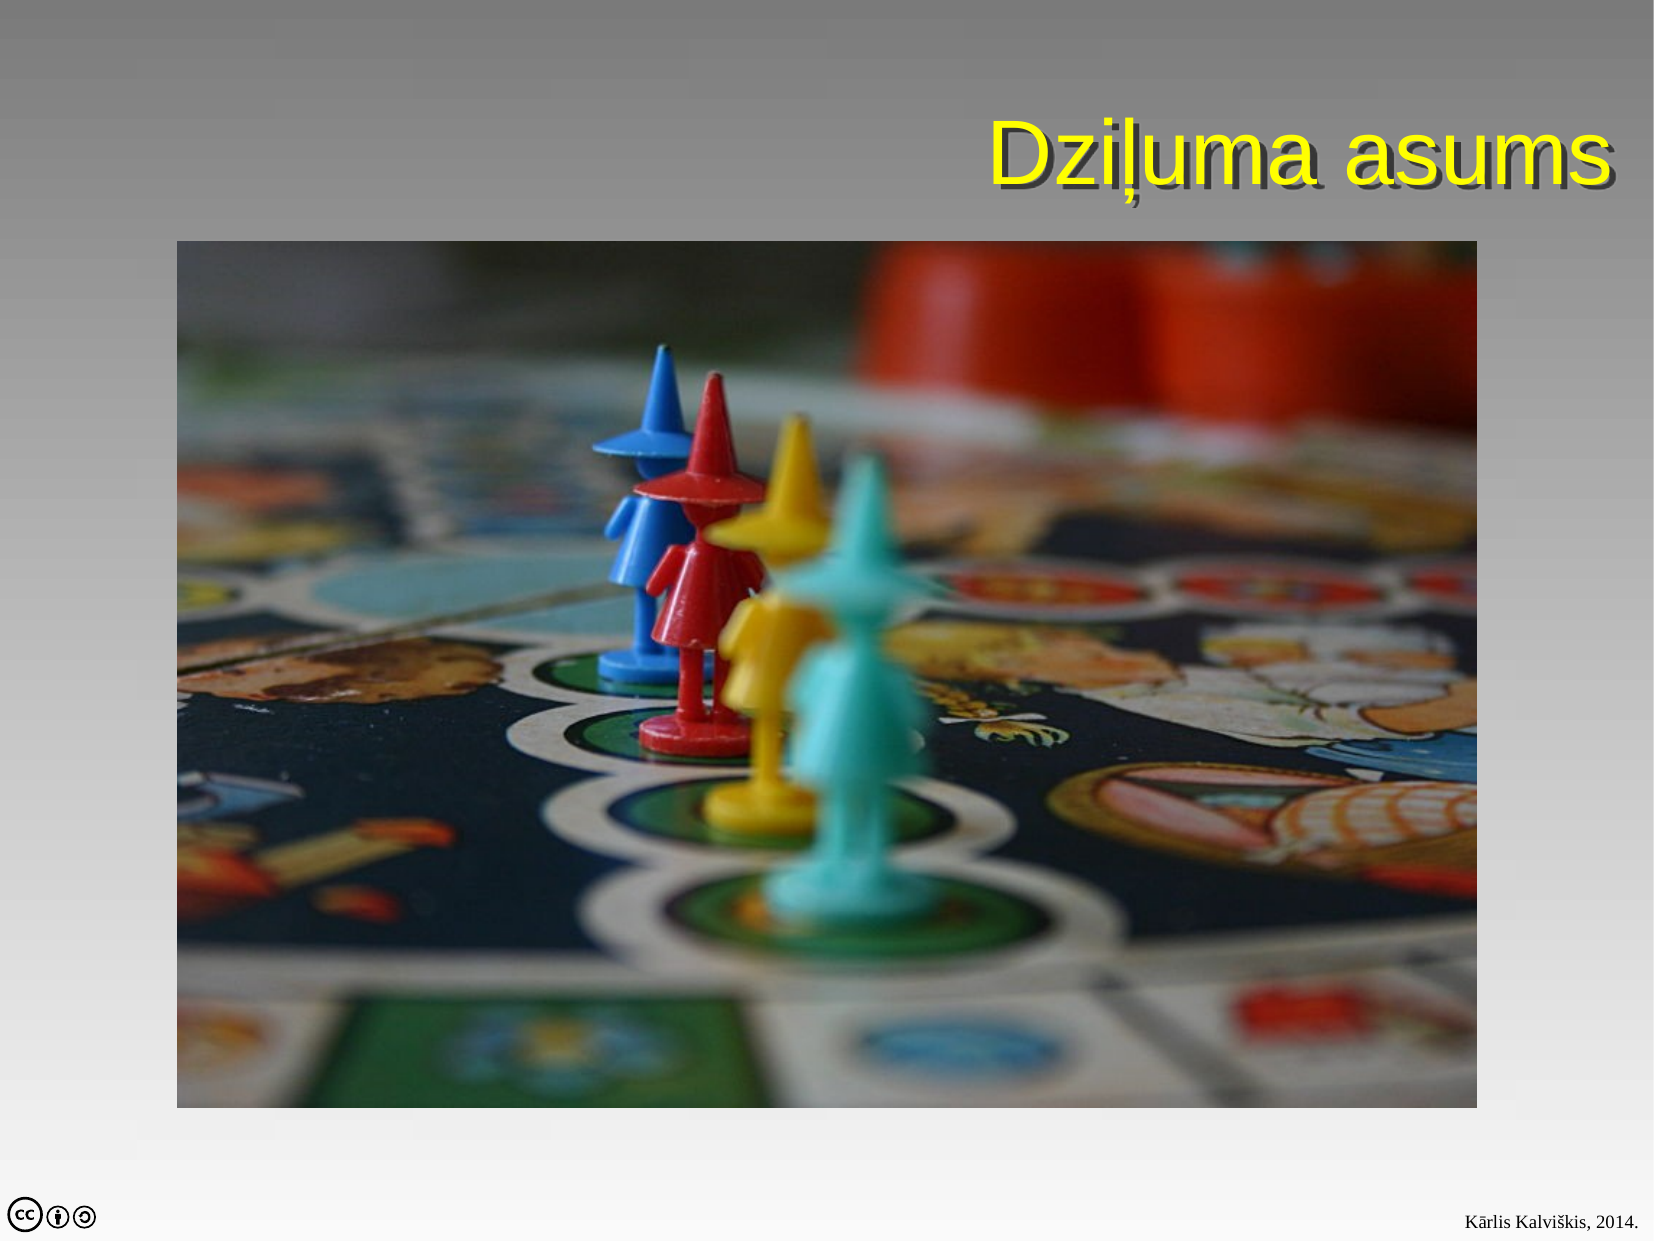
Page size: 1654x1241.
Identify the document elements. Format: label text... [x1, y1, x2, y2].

title Dziļuma asums [42, 49, 1615, 257]
picture [0, 0, 1654, 1241]
